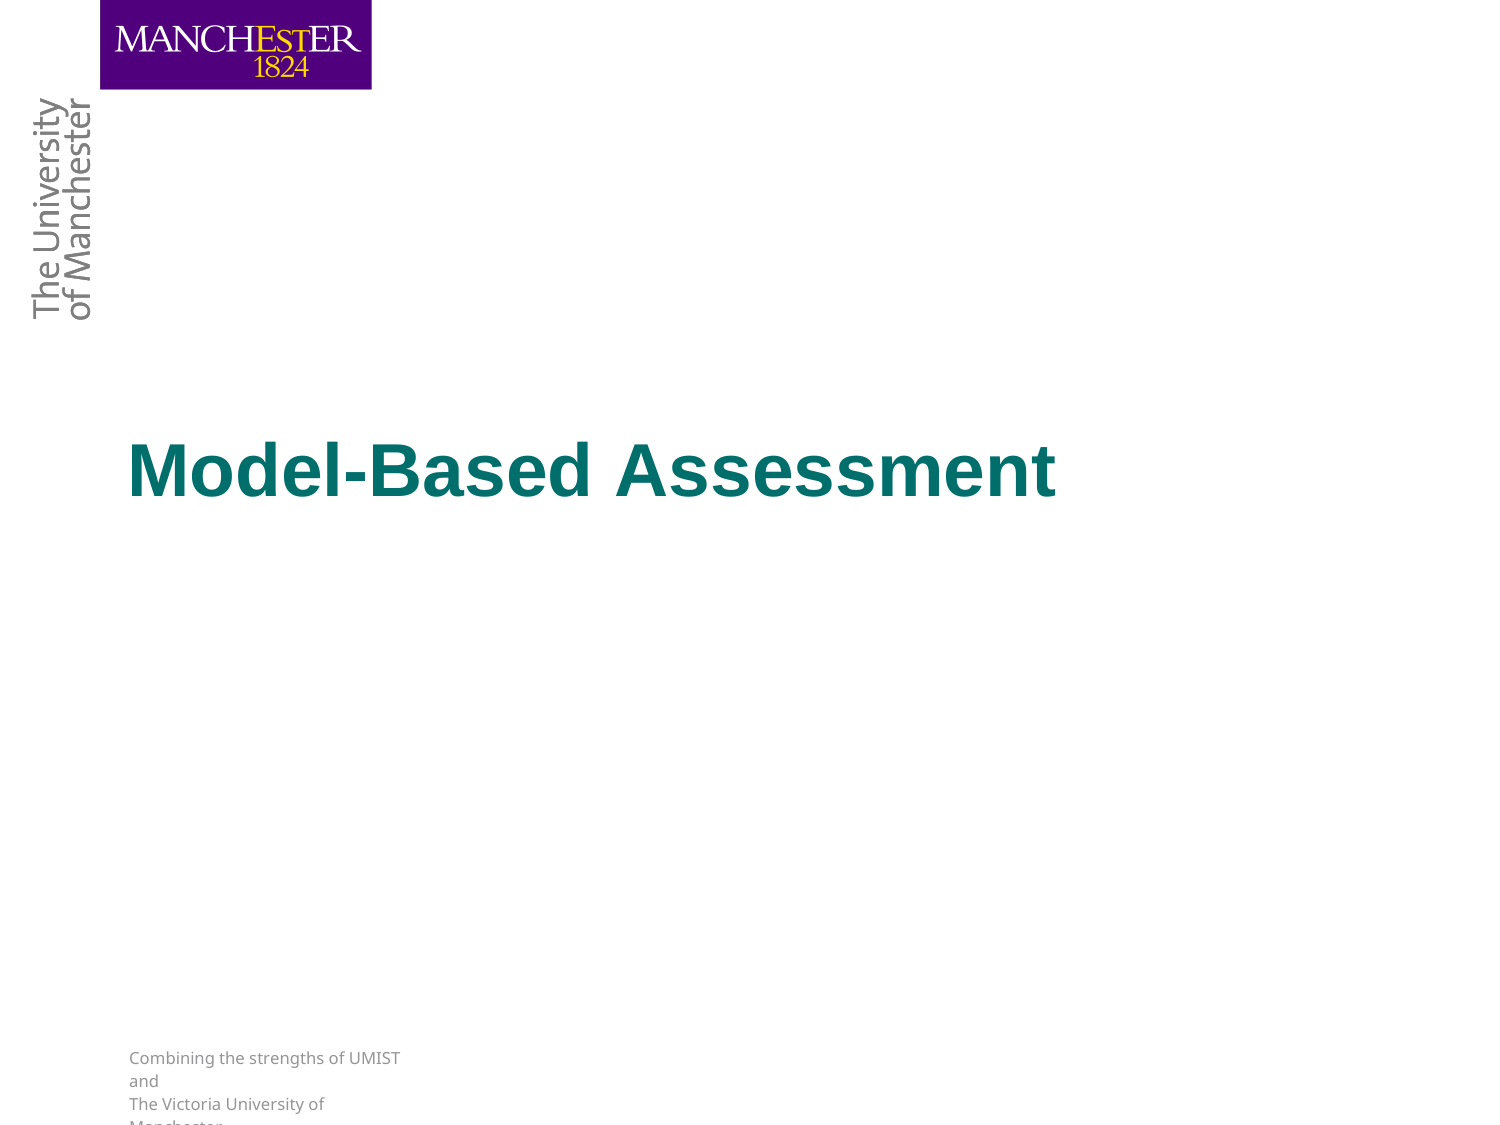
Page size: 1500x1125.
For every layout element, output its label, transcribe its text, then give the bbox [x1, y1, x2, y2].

picture [0, 0, 372, 320]
title Model-Based Assessment [112, 349, 1388, 591]
